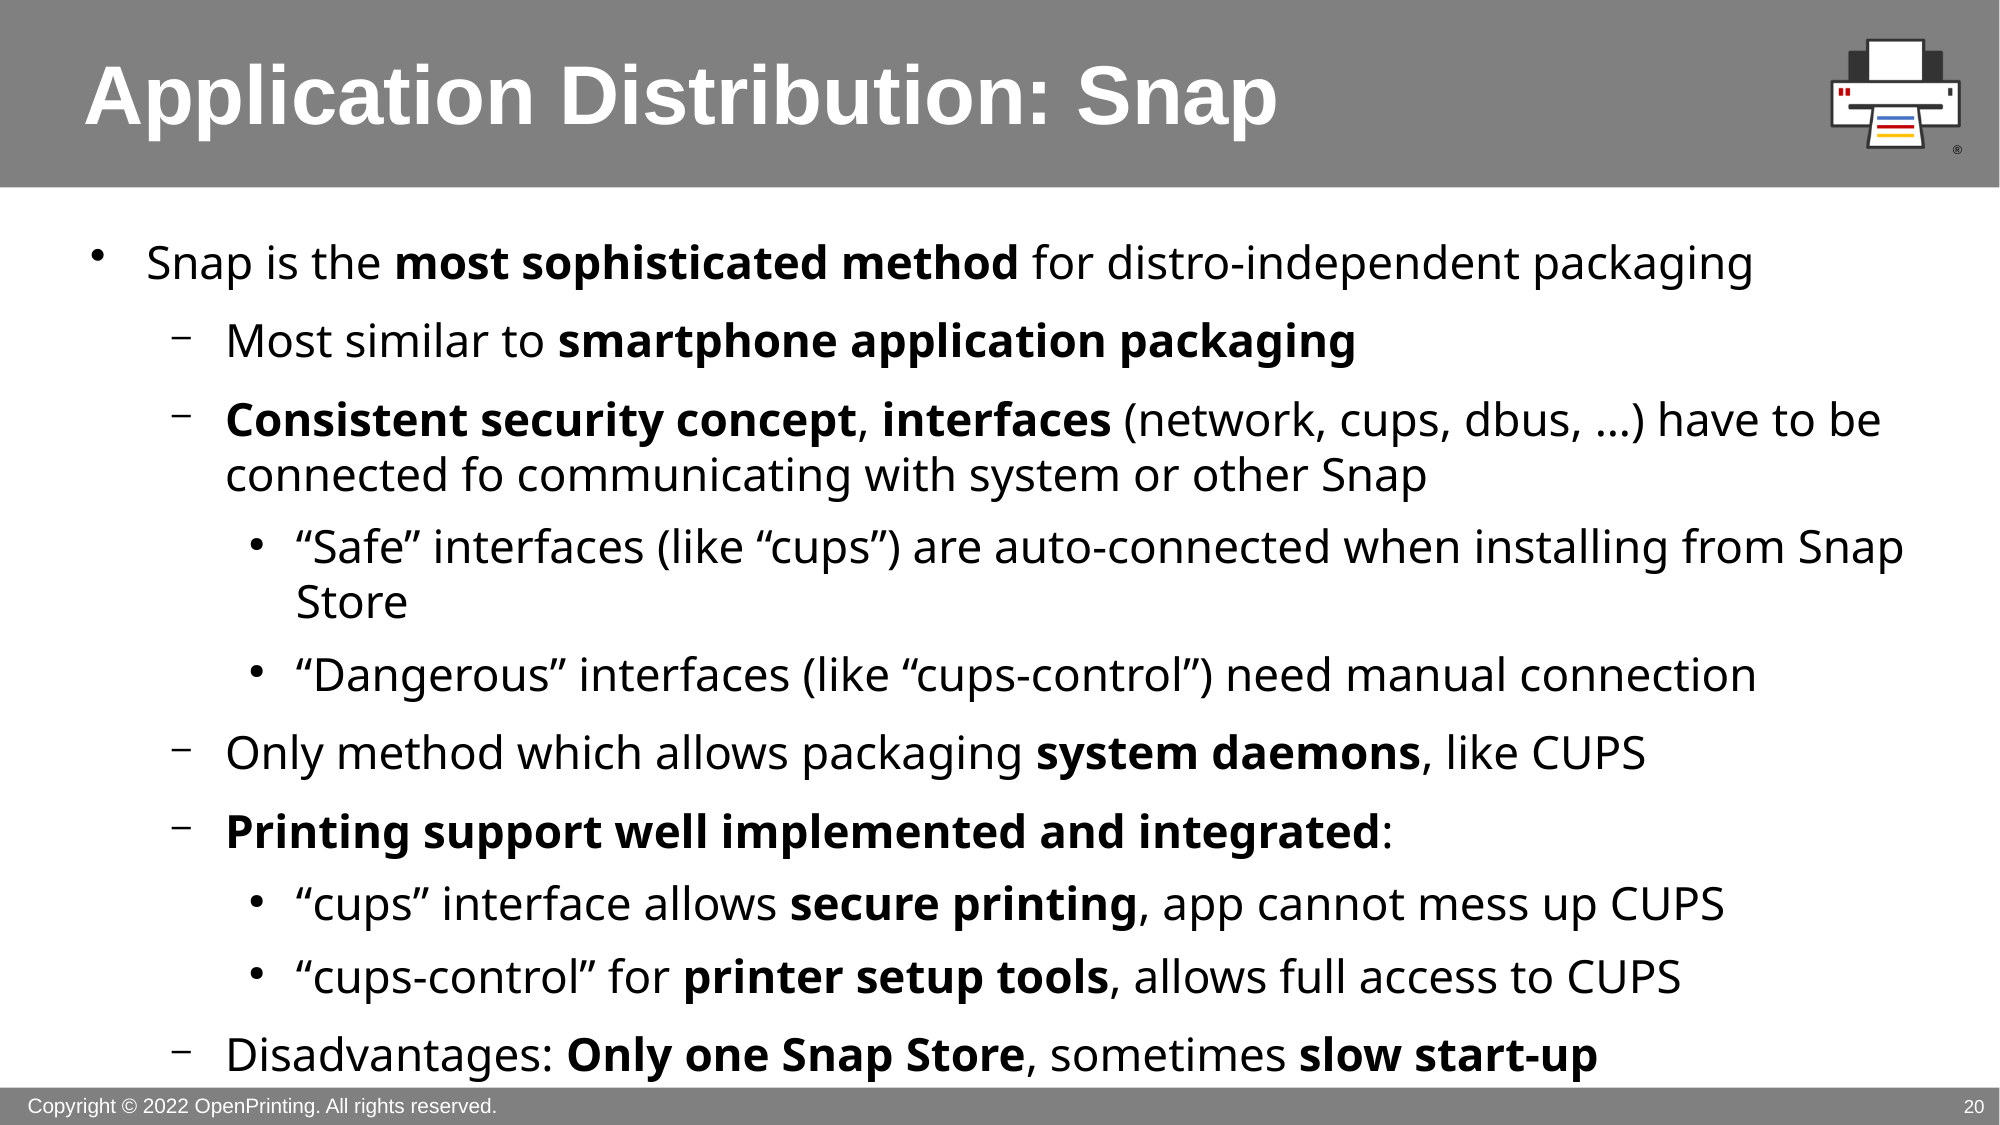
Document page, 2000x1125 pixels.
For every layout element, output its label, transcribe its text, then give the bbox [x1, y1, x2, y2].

list Snap is the most sophisticated method for distro-independent packaging Most similar to smartphone application packaging Consistent security concept, interfaces (network, cups, dbus, …) have to be connected fo communicating with system or other Snap “Safe” interfaces (like “cups”) are auto-connected when installing from Snap Store “Dangerous” interfaces (like “cups-control”) need manual connection Only method which allows packaging system daemons, like CUPS Printing support well implemented and integrated: “cups” interface allows secure printing, app cannot mess up CUPS “cups-control” for printer setup tools, allows full access to CUPS Disadvantages: Only one Snap Store, sometimes slow start-up [75, 224, 1936, 1067]
title Application Distribution: Snap [75, 7, 1786, 175]
picture [1825, 33, 1966, 154]
